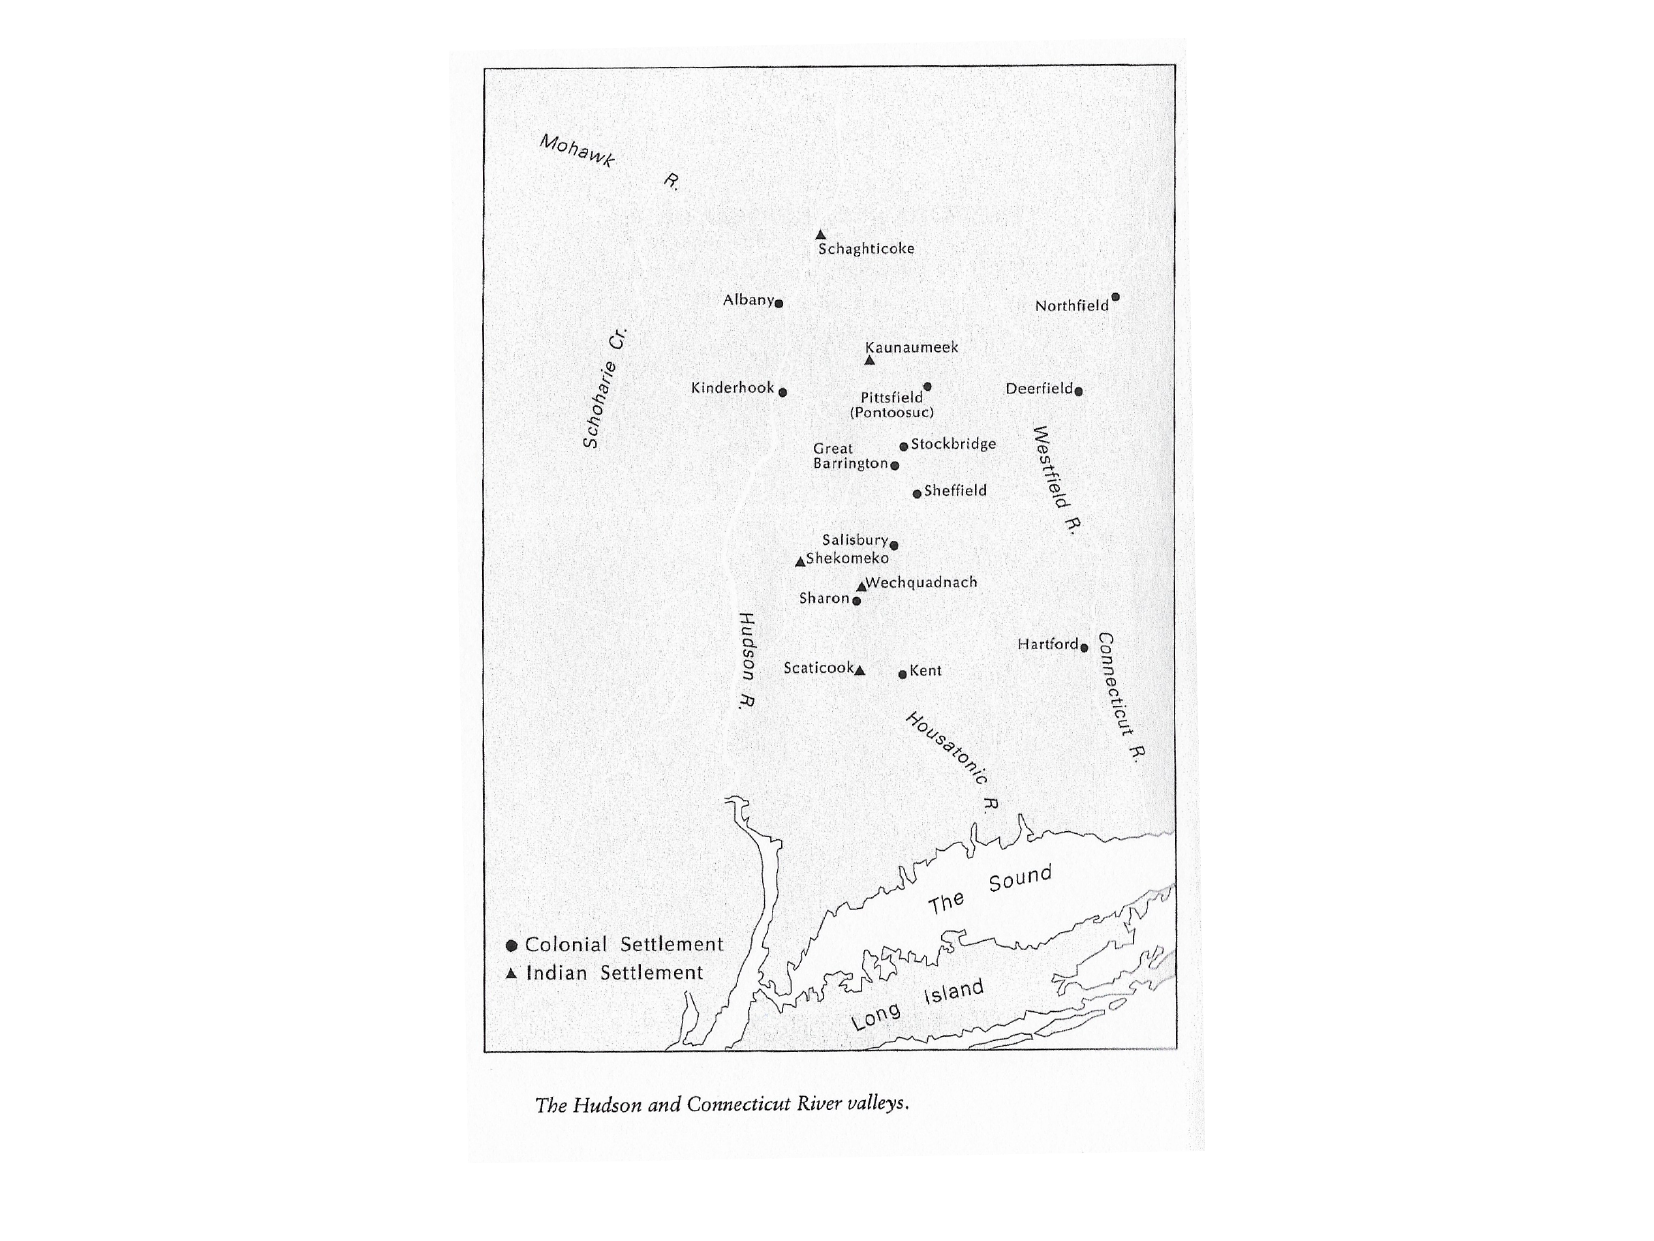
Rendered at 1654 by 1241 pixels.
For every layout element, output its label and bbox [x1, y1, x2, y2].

picture [448, 37, 1205, 1163]
